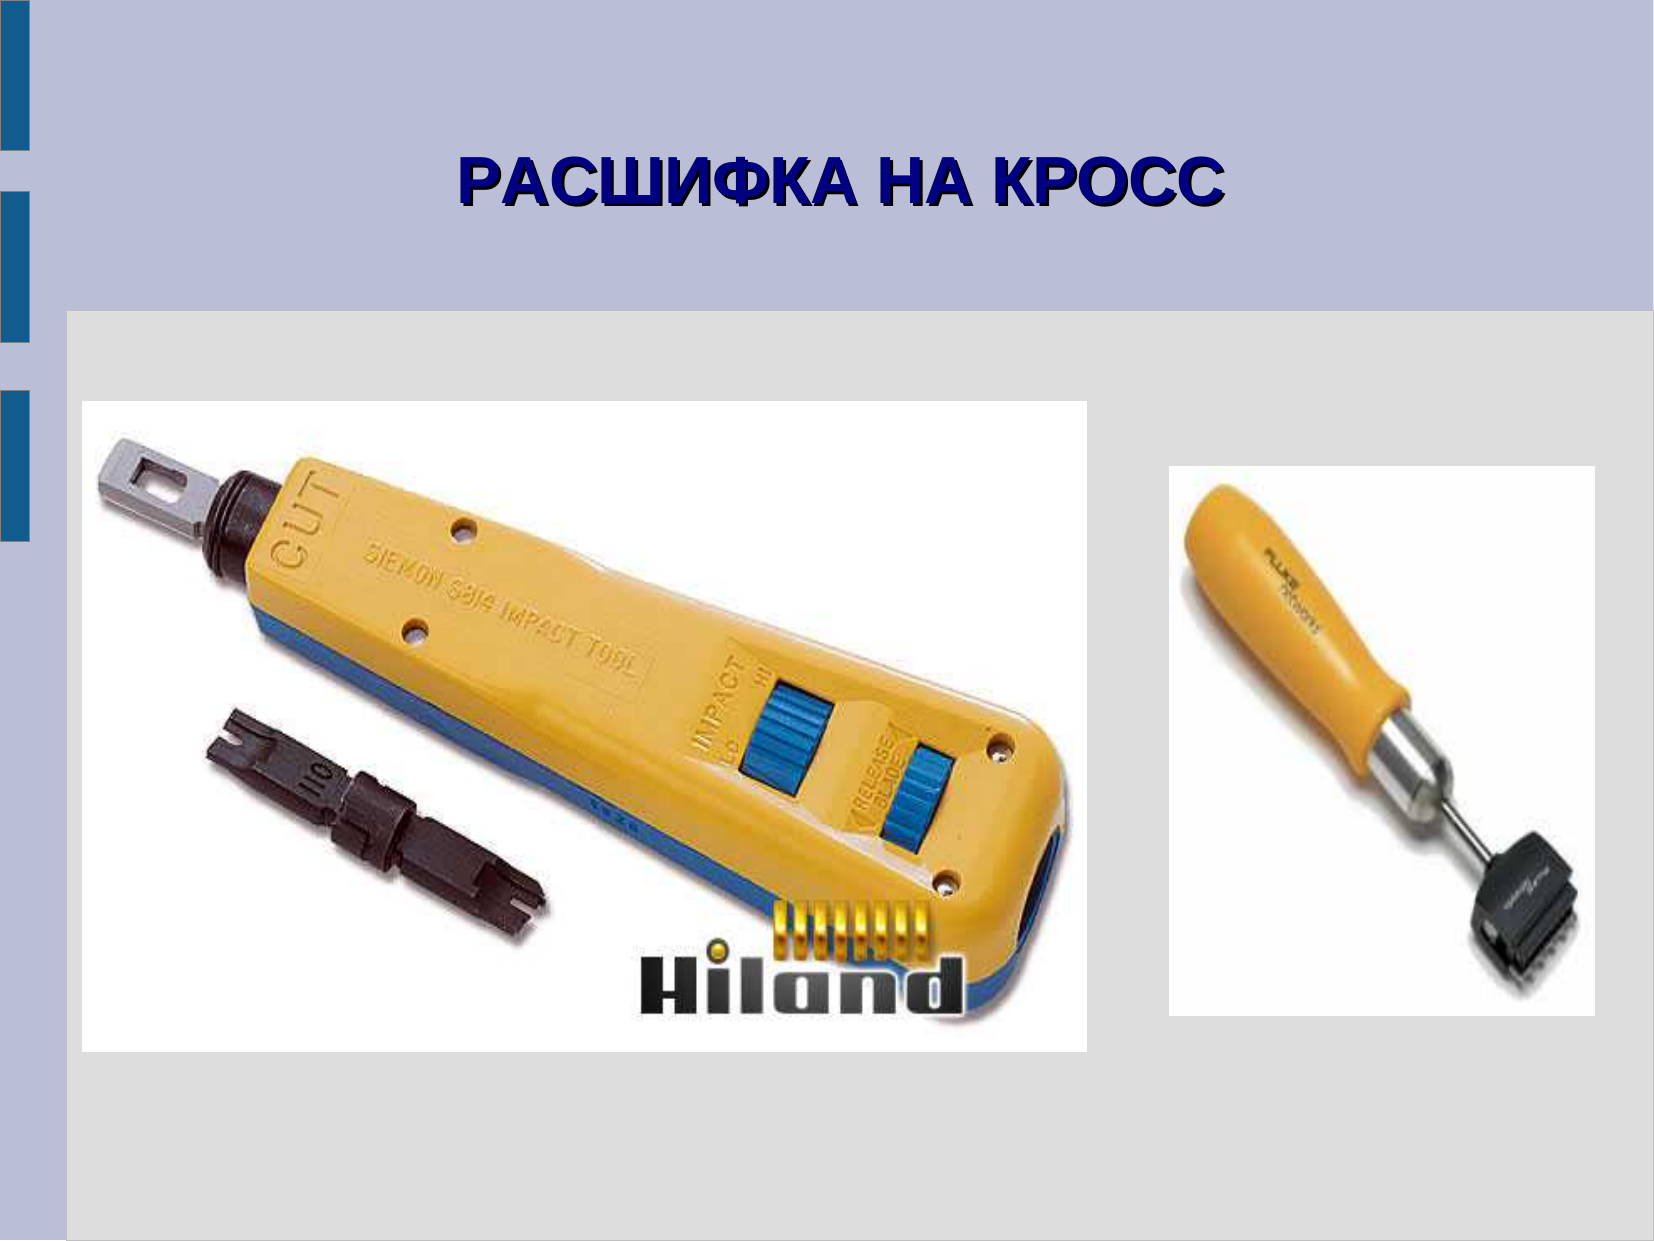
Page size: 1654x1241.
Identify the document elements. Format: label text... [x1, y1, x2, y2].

picture [82, 401, 1087, 1052]
picture [1169, 466, 1595, 1016]
title РАСШИФКА НА КРОСС [135, 76, 1548, 284]
